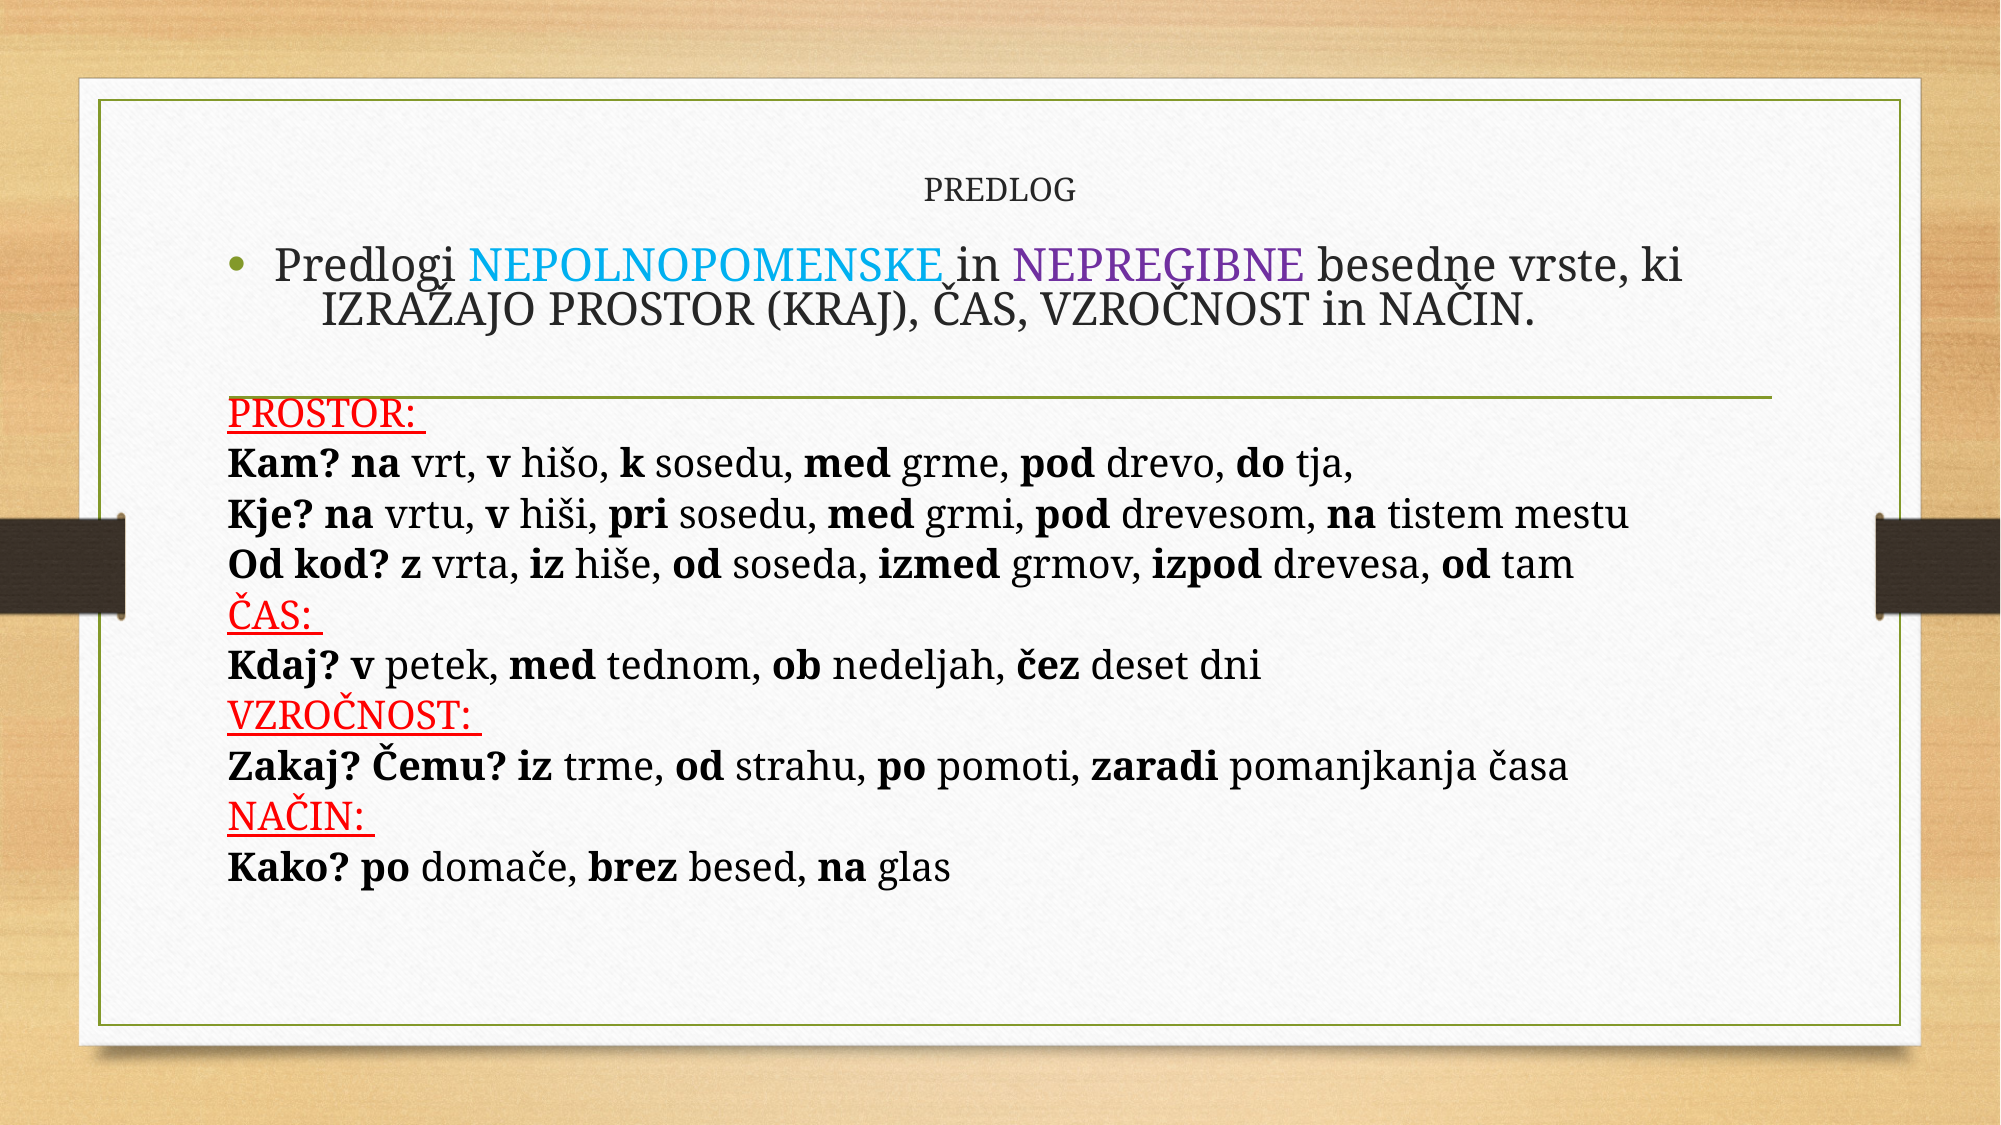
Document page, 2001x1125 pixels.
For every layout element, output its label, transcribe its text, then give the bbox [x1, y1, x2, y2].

title PREDLOG [212, 161, 1788, 216]
list Predlogi NEPOLNOPOMENSKE in NEPREGIBNE besedne vrste, ki IZRAŽAJO PROSTOR (KRAJ), ČAS, VZROČNOST in NAČIN. PROSTOR: Kam? na vrt, v hišo, k sosedu, med grme, pod drevo, do tja, Kje? na vrtu, v hiši, pri sosedu, med grmi, pod drevesom, na tistem mestu Od kod? z vrta, iz hiše, od soseda, izmed grmov, izpod drevesa, od tam ČAS: Kdaj? v petek, med tednom, ob nedeljah, čez deset dni VZROČNOST: Zakaj? Čemu? iz trme, od strahu, po pomoti, zaradi pomanjkanja časa NAČIN: Kako? po domače, brez besed, na glas [212, 239, 1788, 1040]
